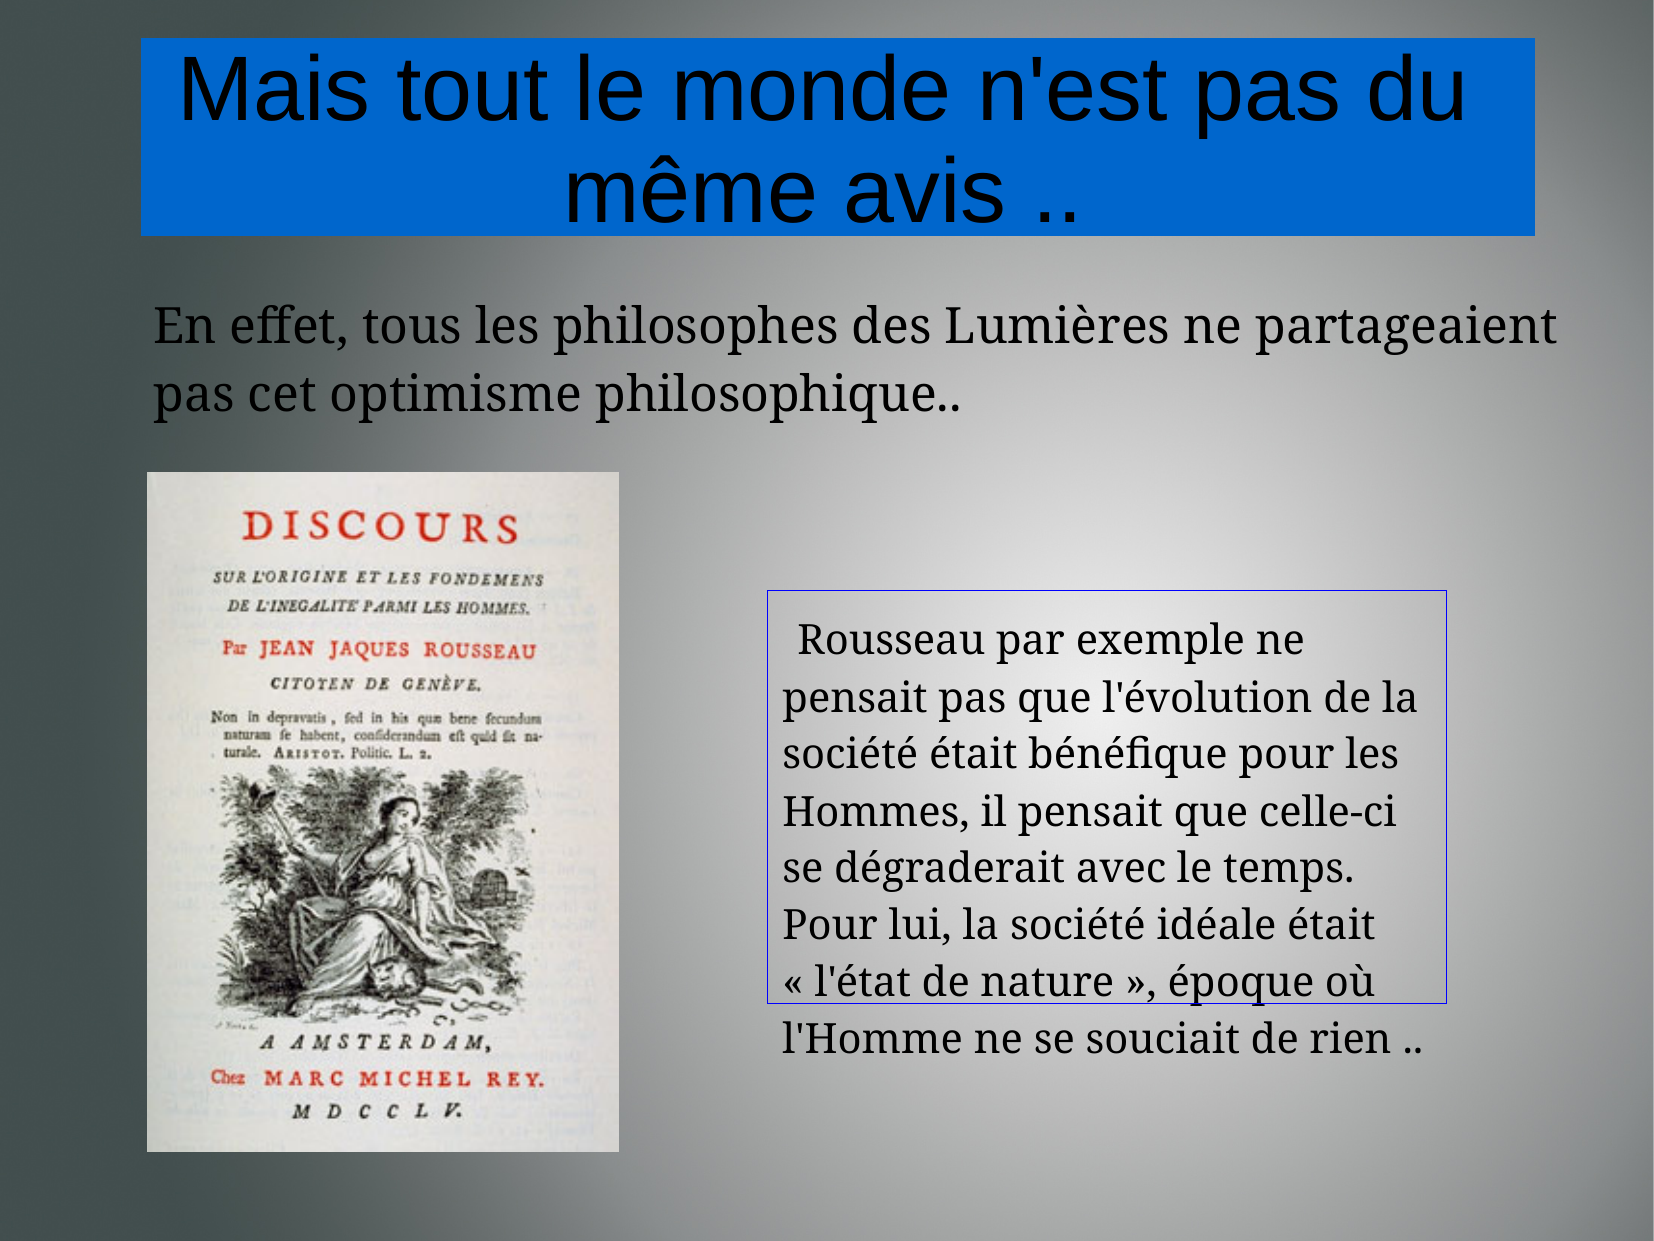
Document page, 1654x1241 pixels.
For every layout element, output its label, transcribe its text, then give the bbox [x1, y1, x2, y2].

title Mais tout le monde n'est pas du même avis .. [82, 37, 1565, 243]
picture [0, 0, 1654, 1241]
text_box [767, 590, 1447, 1004]
list En effet, tous les philosophes des Lumières ne partageaient pas cet optimisme philosophique.. [82, 290, 1571, 1094]
